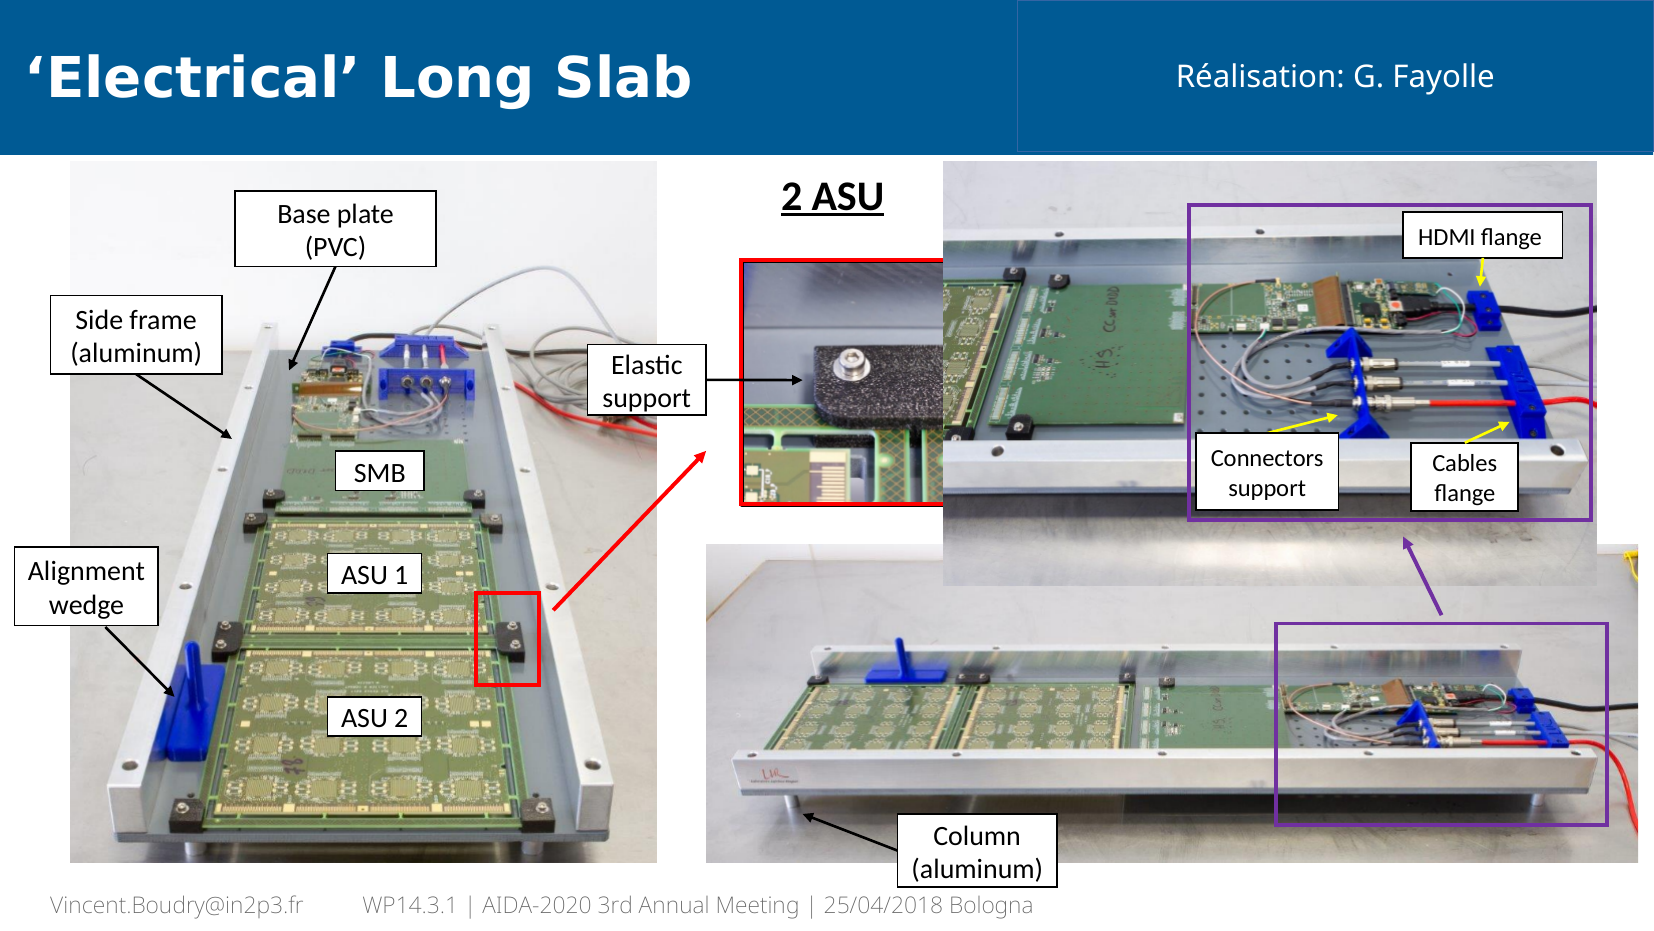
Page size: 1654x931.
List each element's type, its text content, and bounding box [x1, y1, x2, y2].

text_box Réalisation: G. Fayolle [1017, 0, 1654, 152]
title ‘Electrical’ Long Slab [24, 12, 1017, 143]
picture [13, 161, 1639, 889]
